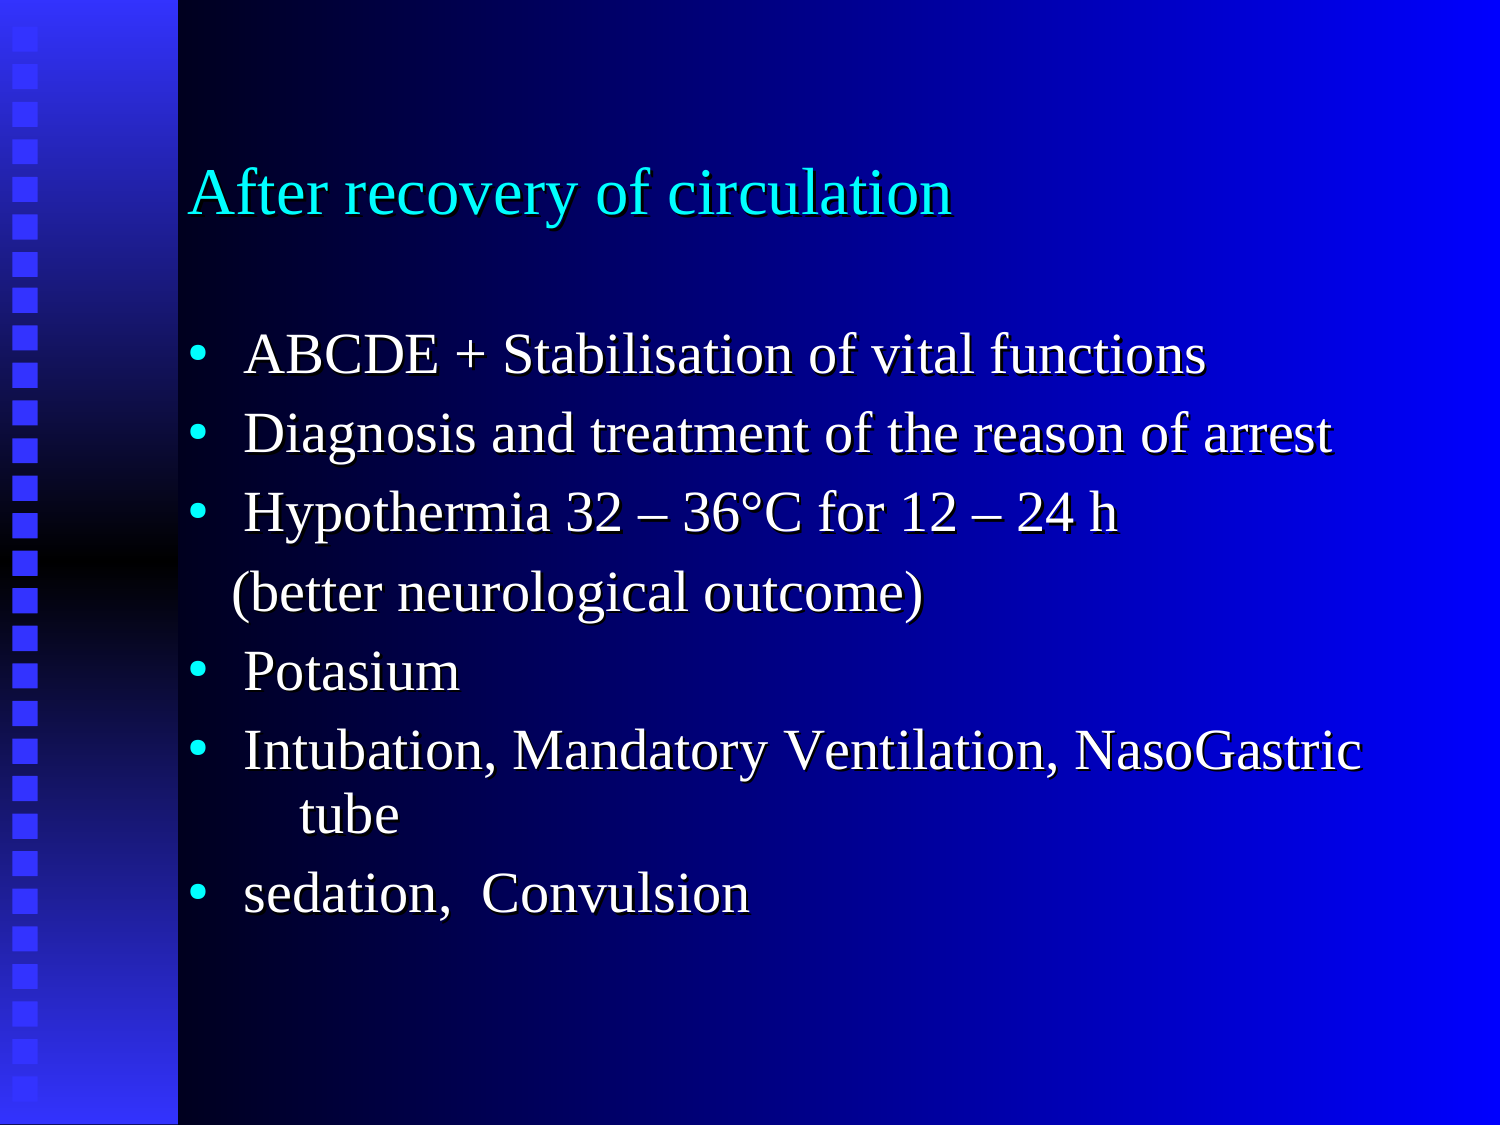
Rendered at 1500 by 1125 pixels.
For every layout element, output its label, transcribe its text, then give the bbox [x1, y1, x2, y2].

title After recovery of circulation [187, 99, 1463, 288]
list ABCDE + Stabilisation of vital functions Diagnosis and treatment of the reason of arrest Hypothermia 32 – 36°C for 12 – 24 h (better neurological outcome) Potasium Intubation, Mandatory Ventilation, NasoGastric tube sedation, Convulsion [187, 324, 1463, 1001]
